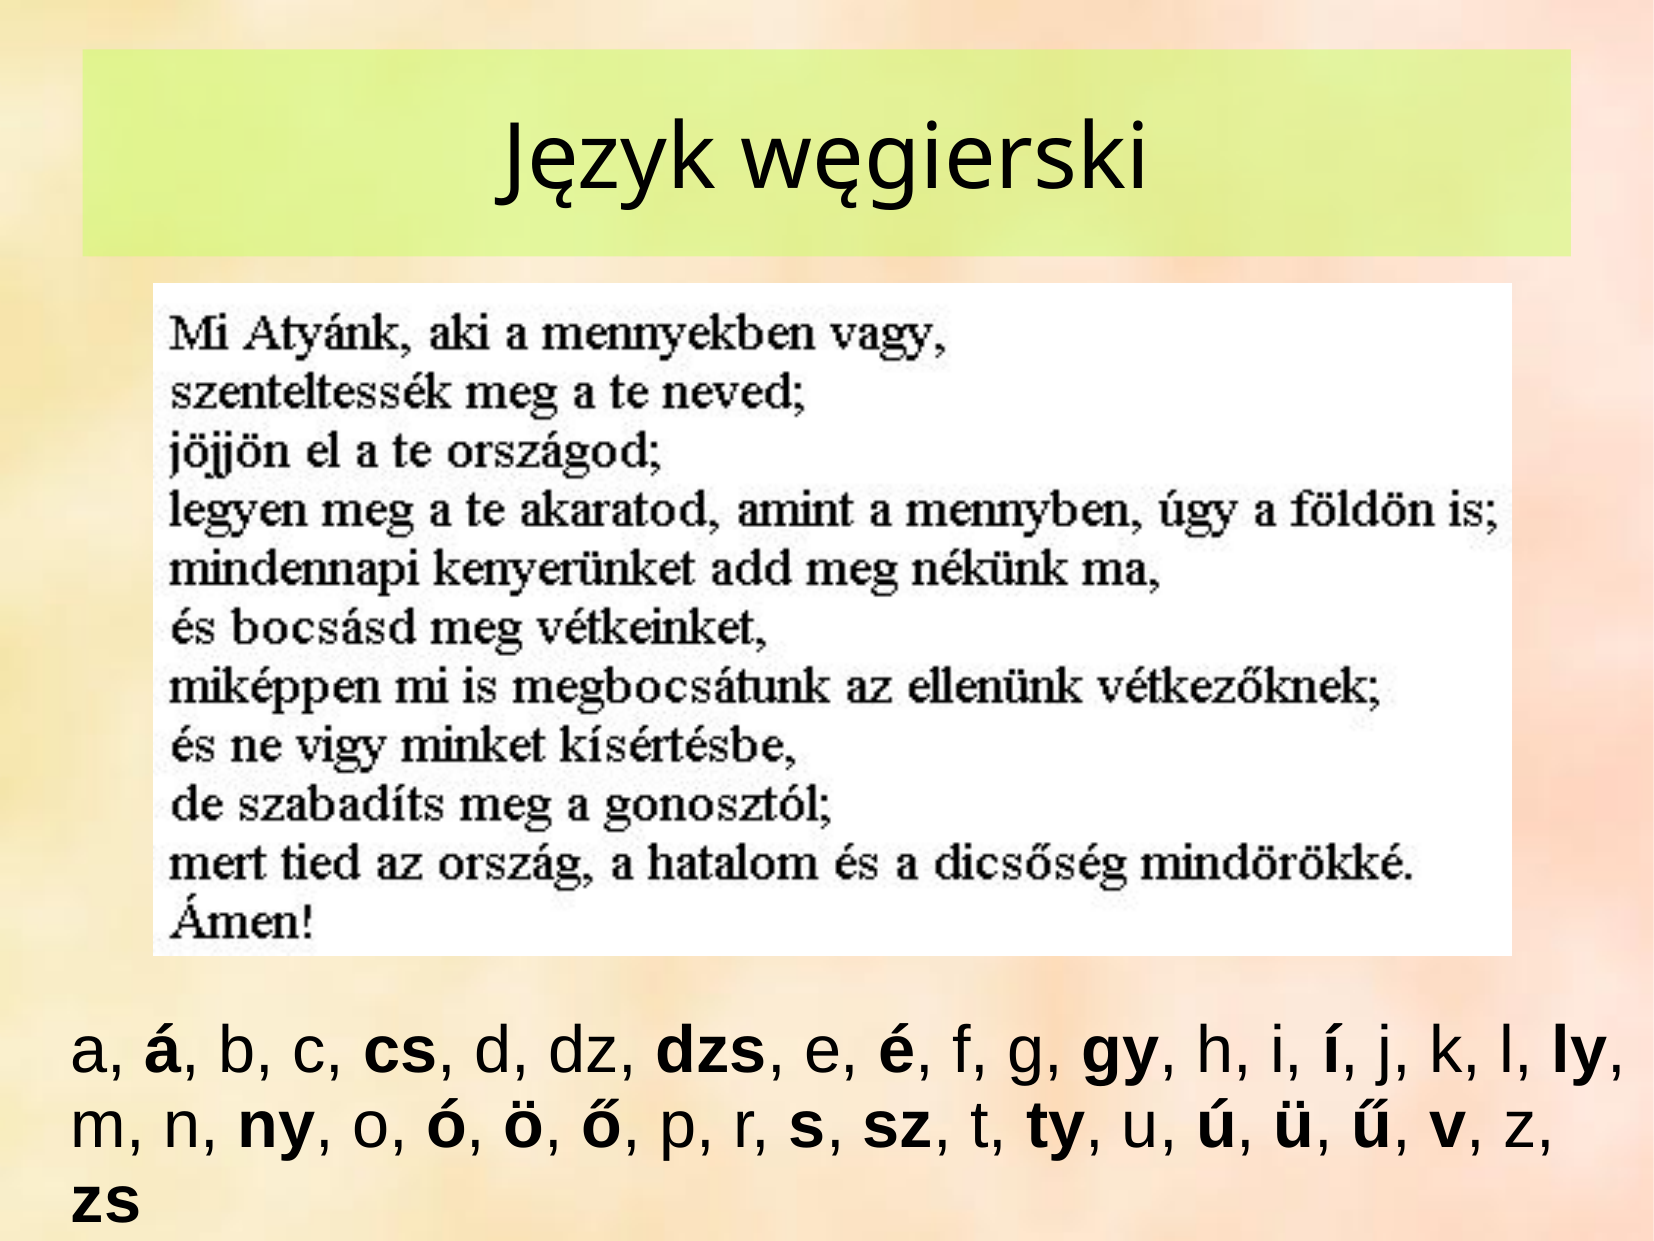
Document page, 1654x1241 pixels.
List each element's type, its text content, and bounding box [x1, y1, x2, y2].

picture [0, 0, 1654, 1241]
list a, á, b, c, cs, d, dz, dzs, e, é, f, g, gy, h, i, í, j, k, l, ly, m, n, ny, o, ó, ö, ő, p, r, s, sz, t, ty, u, ú, ü, ű, v, z, zs [0, 1012, 1630, 1182]
title Język węgierski [82, 49, 1571, 257]
